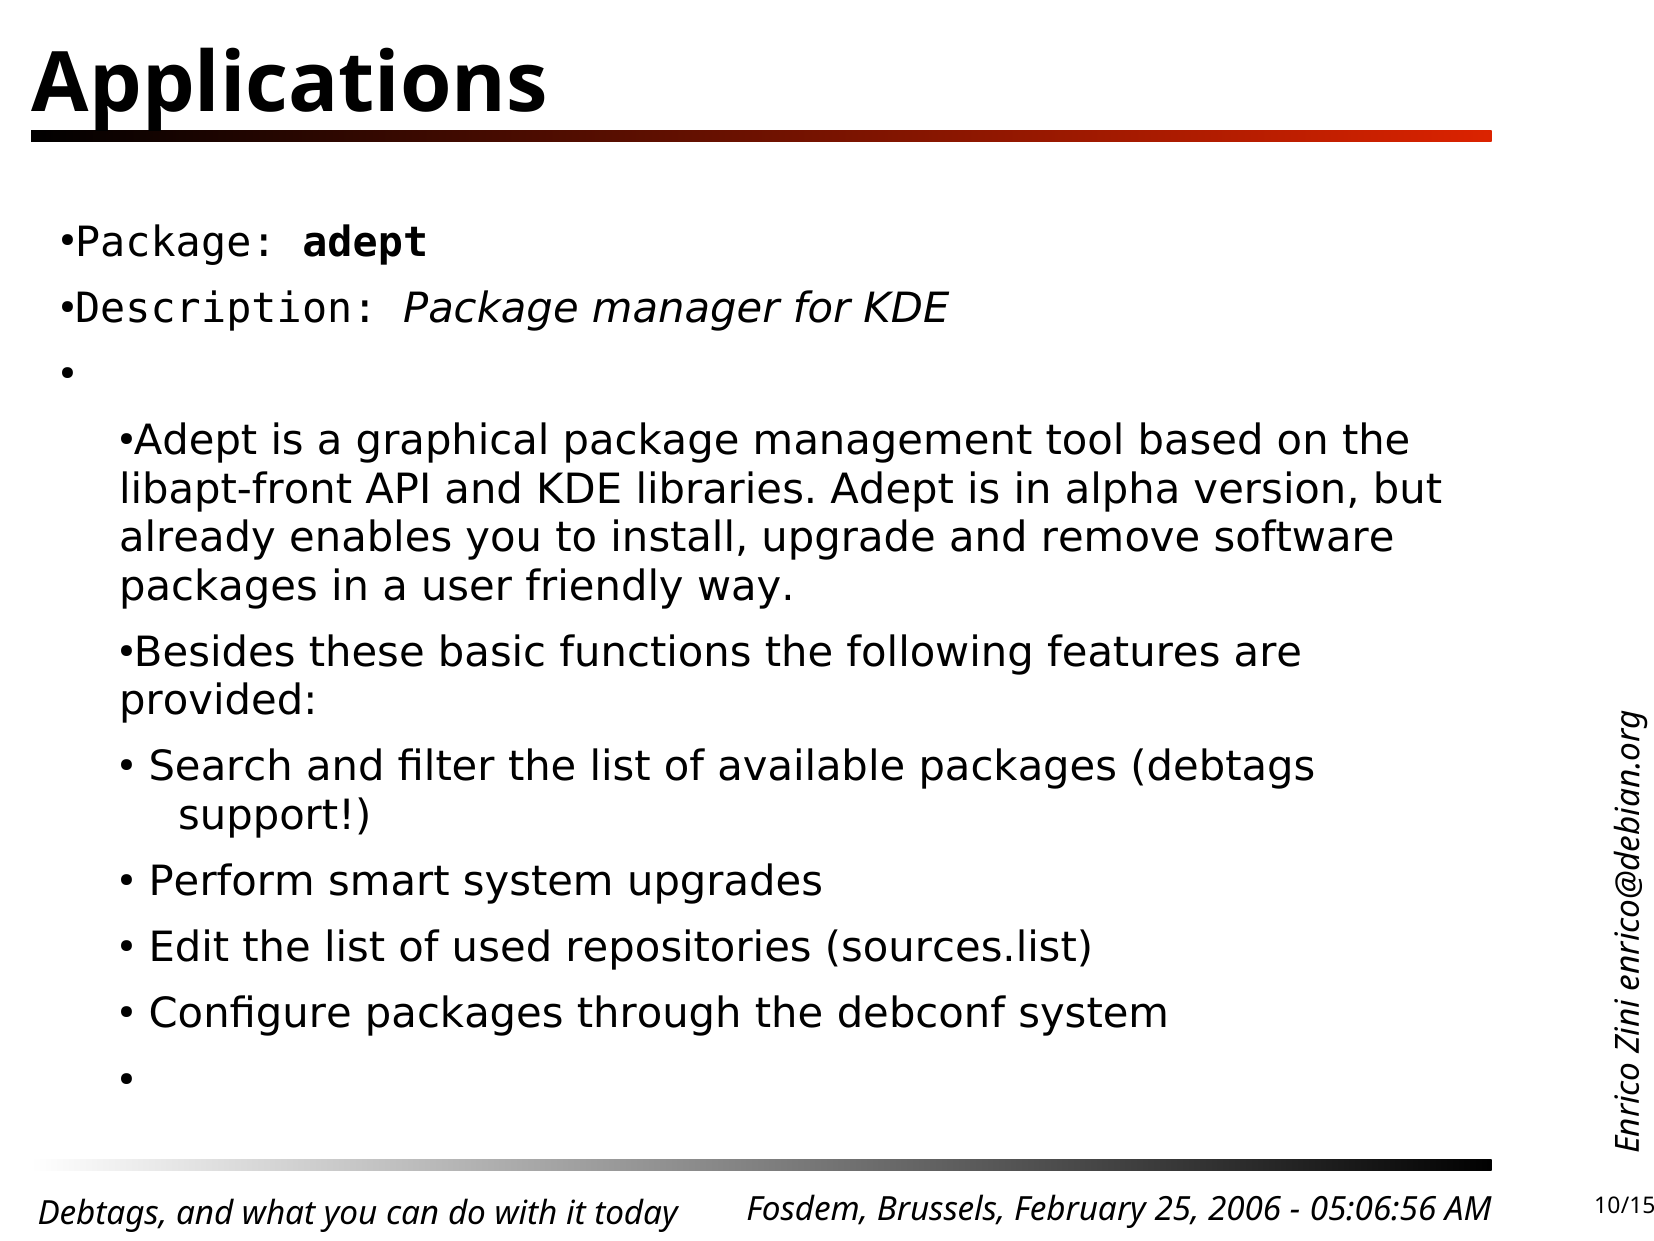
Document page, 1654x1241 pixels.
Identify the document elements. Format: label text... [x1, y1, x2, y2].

text_box Package: adept Description: Package manager for KDE Adept is a graphical package management tool based on the libapt-front API and KDE libraries. Adept is in alpha version, but already enables you to install, upgrade and remove software packages in a user friendly way. Besides these basic functions the following features are provided: Search and filter the list of available packages (debtags support!) Perform smart system upgrades Edit the list of used repositories (sources.list) Configure packages through the debconf system [60, 217, 1495, 1138]
text_box Applications [31, 22, 1439, 159]
